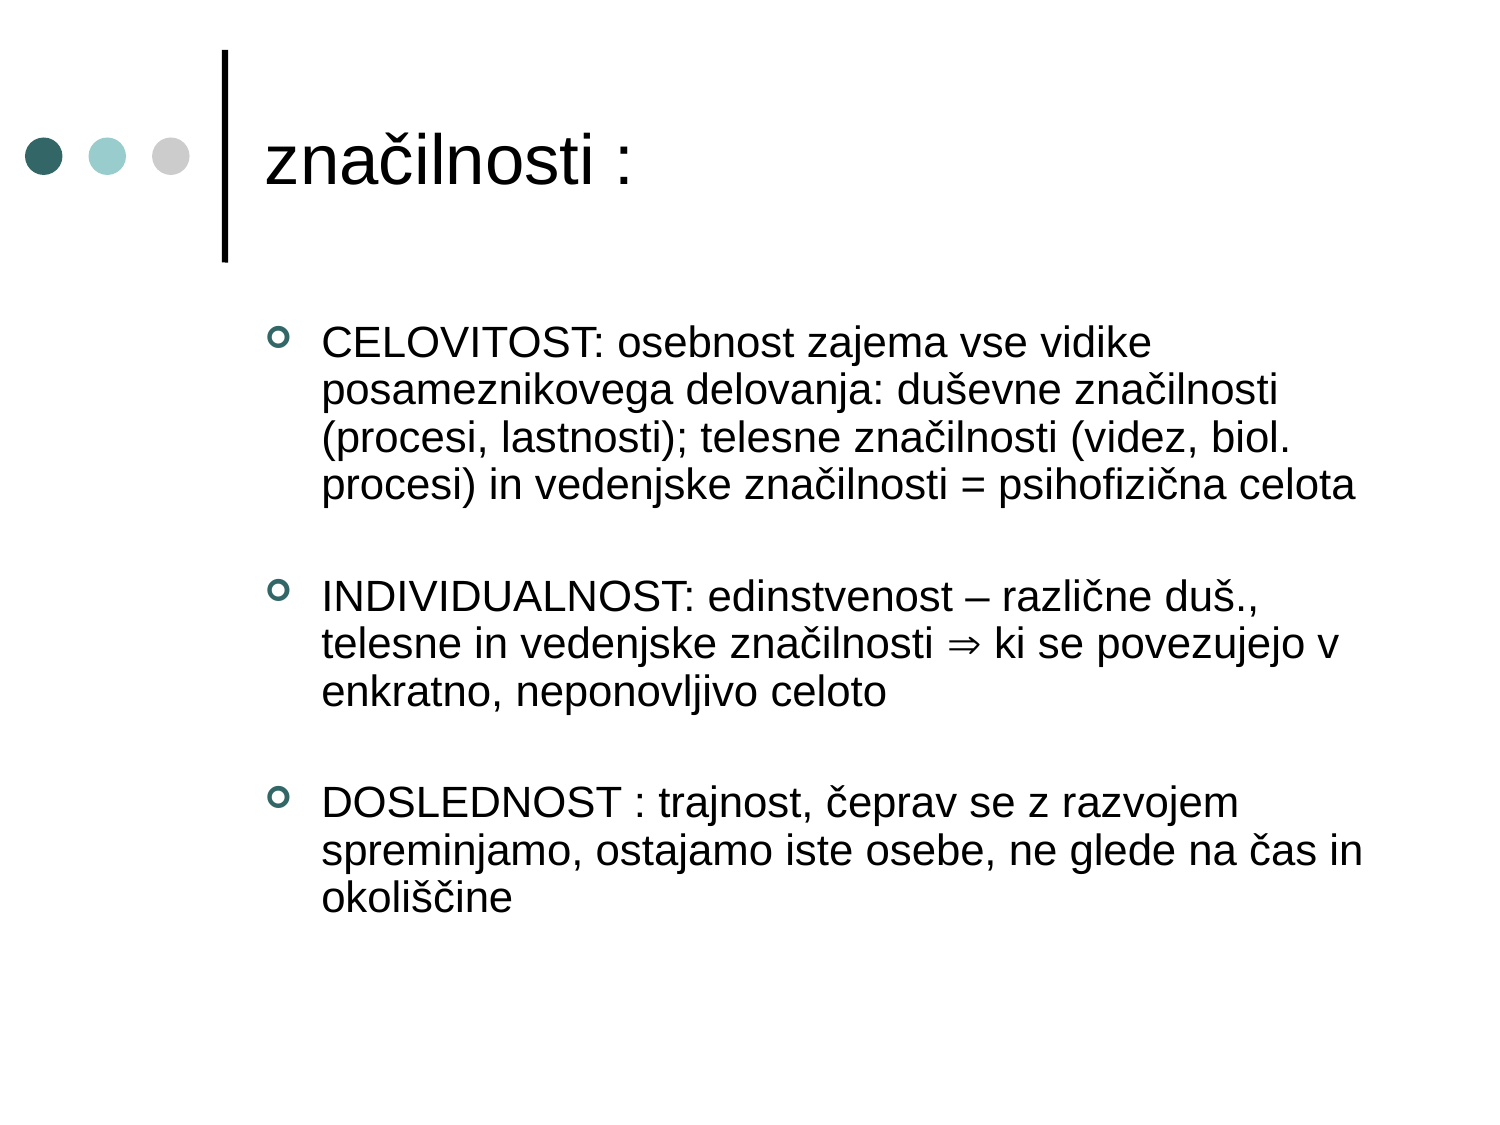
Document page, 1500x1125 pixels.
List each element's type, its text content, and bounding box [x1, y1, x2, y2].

list CELOVITOST: osebnost zajema vse vidike posameznikovega delovanja: duševne značilnosti (procesi, lastnosti); telesne značilnosti (videz, biol. procesi) in vedenjske značilnosti = psihofizična celota INDIVIDUALNOST: edinstvenost – različne duš., telesne in vedenjske značilnosti  ki se povezujejo v enkratno, neponovljivo celoto DOSLEDNOST : trajnost, čeprav se z razvojem spreminjamo, ostajamo iste osebe, ne glede na čas in okoliščine [249, 312, 1400, 988]
title značilnosti : [249, 31, 1400, 282]
